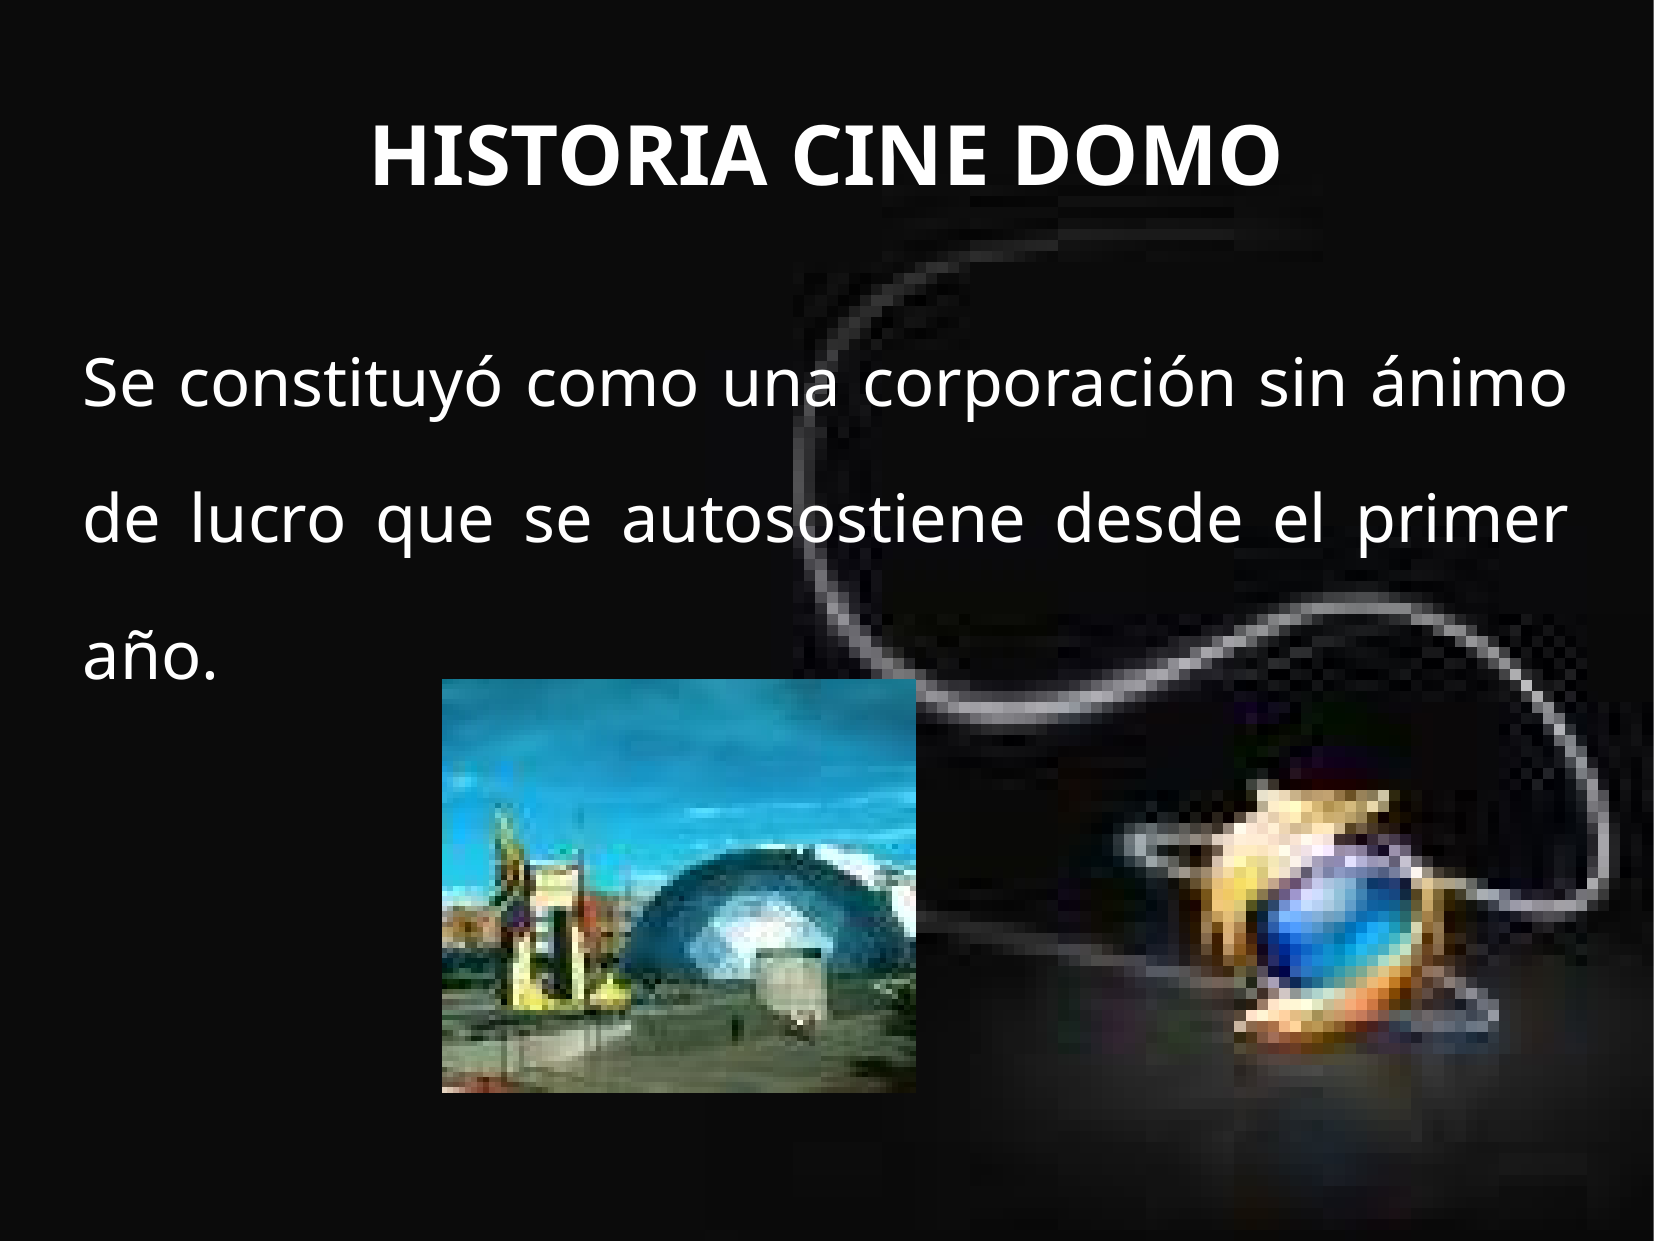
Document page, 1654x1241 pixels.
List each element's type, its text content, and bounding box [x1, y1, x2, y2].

picture [0, 0, 1654, 1241]
title HISTORIA CINE DOMO [82, 49, 1571, 257]
list Se constituyó como una corporación sin ánimo de lucro que se autosostiene desde el primer año. [82, 290, 1571, 1109]
